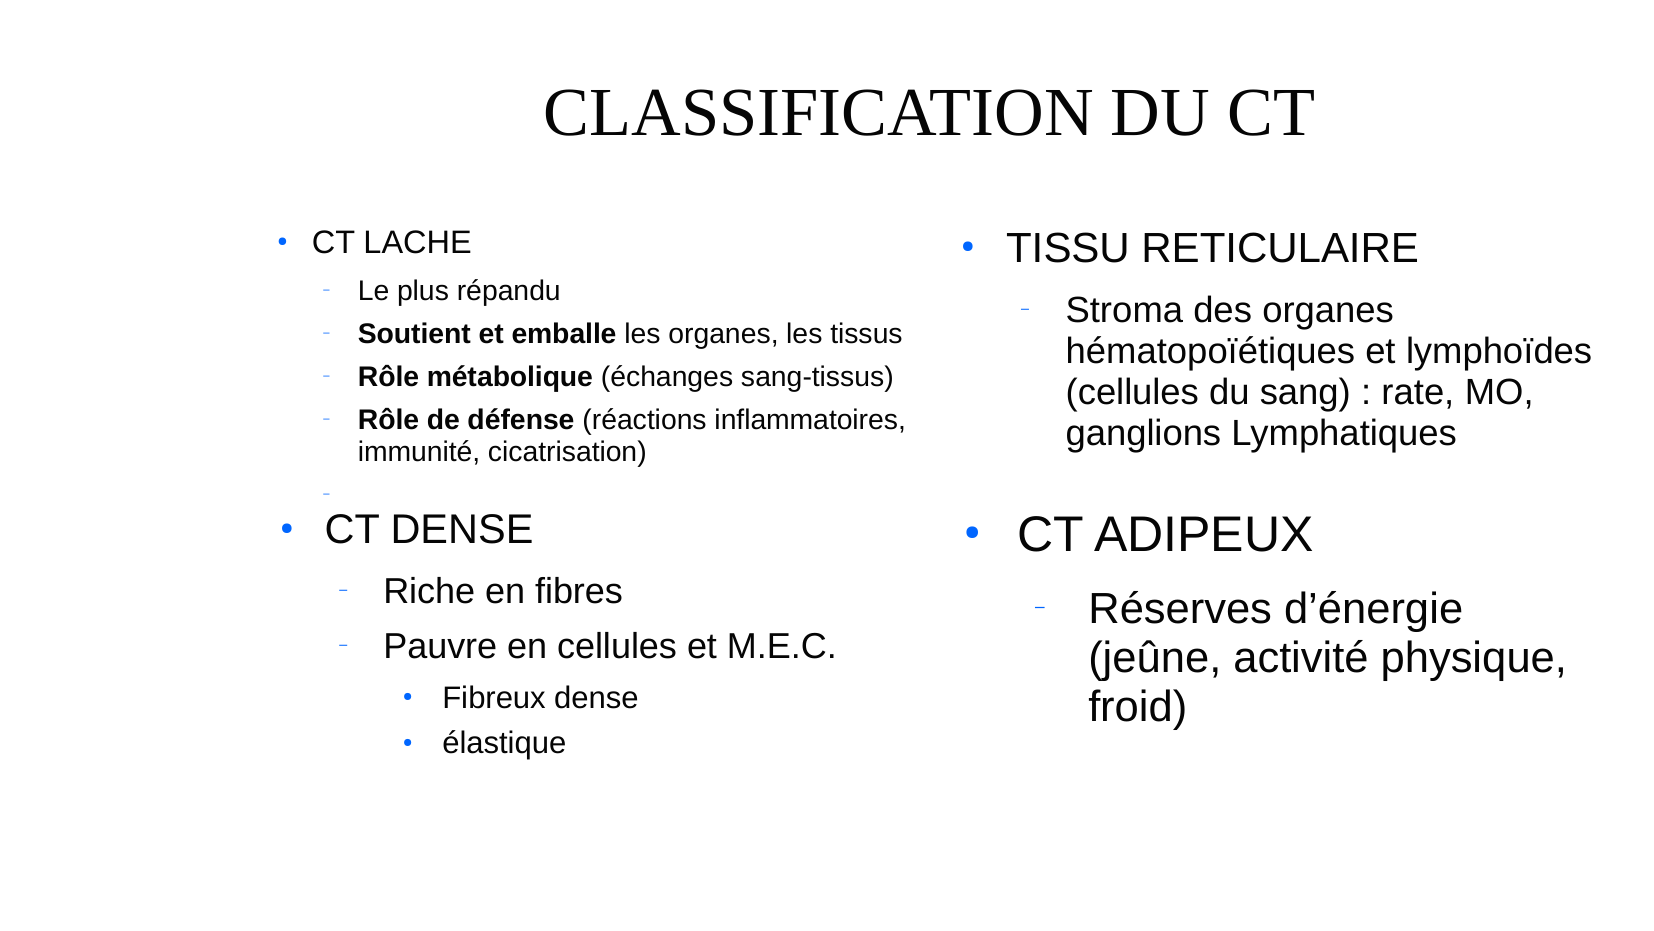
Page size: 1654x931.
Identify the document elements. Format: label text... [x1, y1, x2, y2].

list CT LACHE Le plus répandu Soutient et emballe les organes, les tissus Rôle métabolique (échanges sang-tissus) Rôle de défense (réactions inflammatoires, immunité, cicatrisation) [265, 224, 915, 482]
title CLASSIFICATION DU CT [265, 35, 1595, 189]
list TISSU RETICULAIRE Stroma des organes hématopoïétiques et lymphoïdes (cellules du sang) : rate, MO, ganglions Lymphatiques [946, 224, 1595, 482]
list CT ADIPEUX Réserves d’énergie (jeûne, activité physique, froid) [946, 506, 1595, 764]
list CT DENSE Riche en fibres Pauvre en cellules et M.E.C. Fibreux dense élastique [265, 506, 915, 764]
